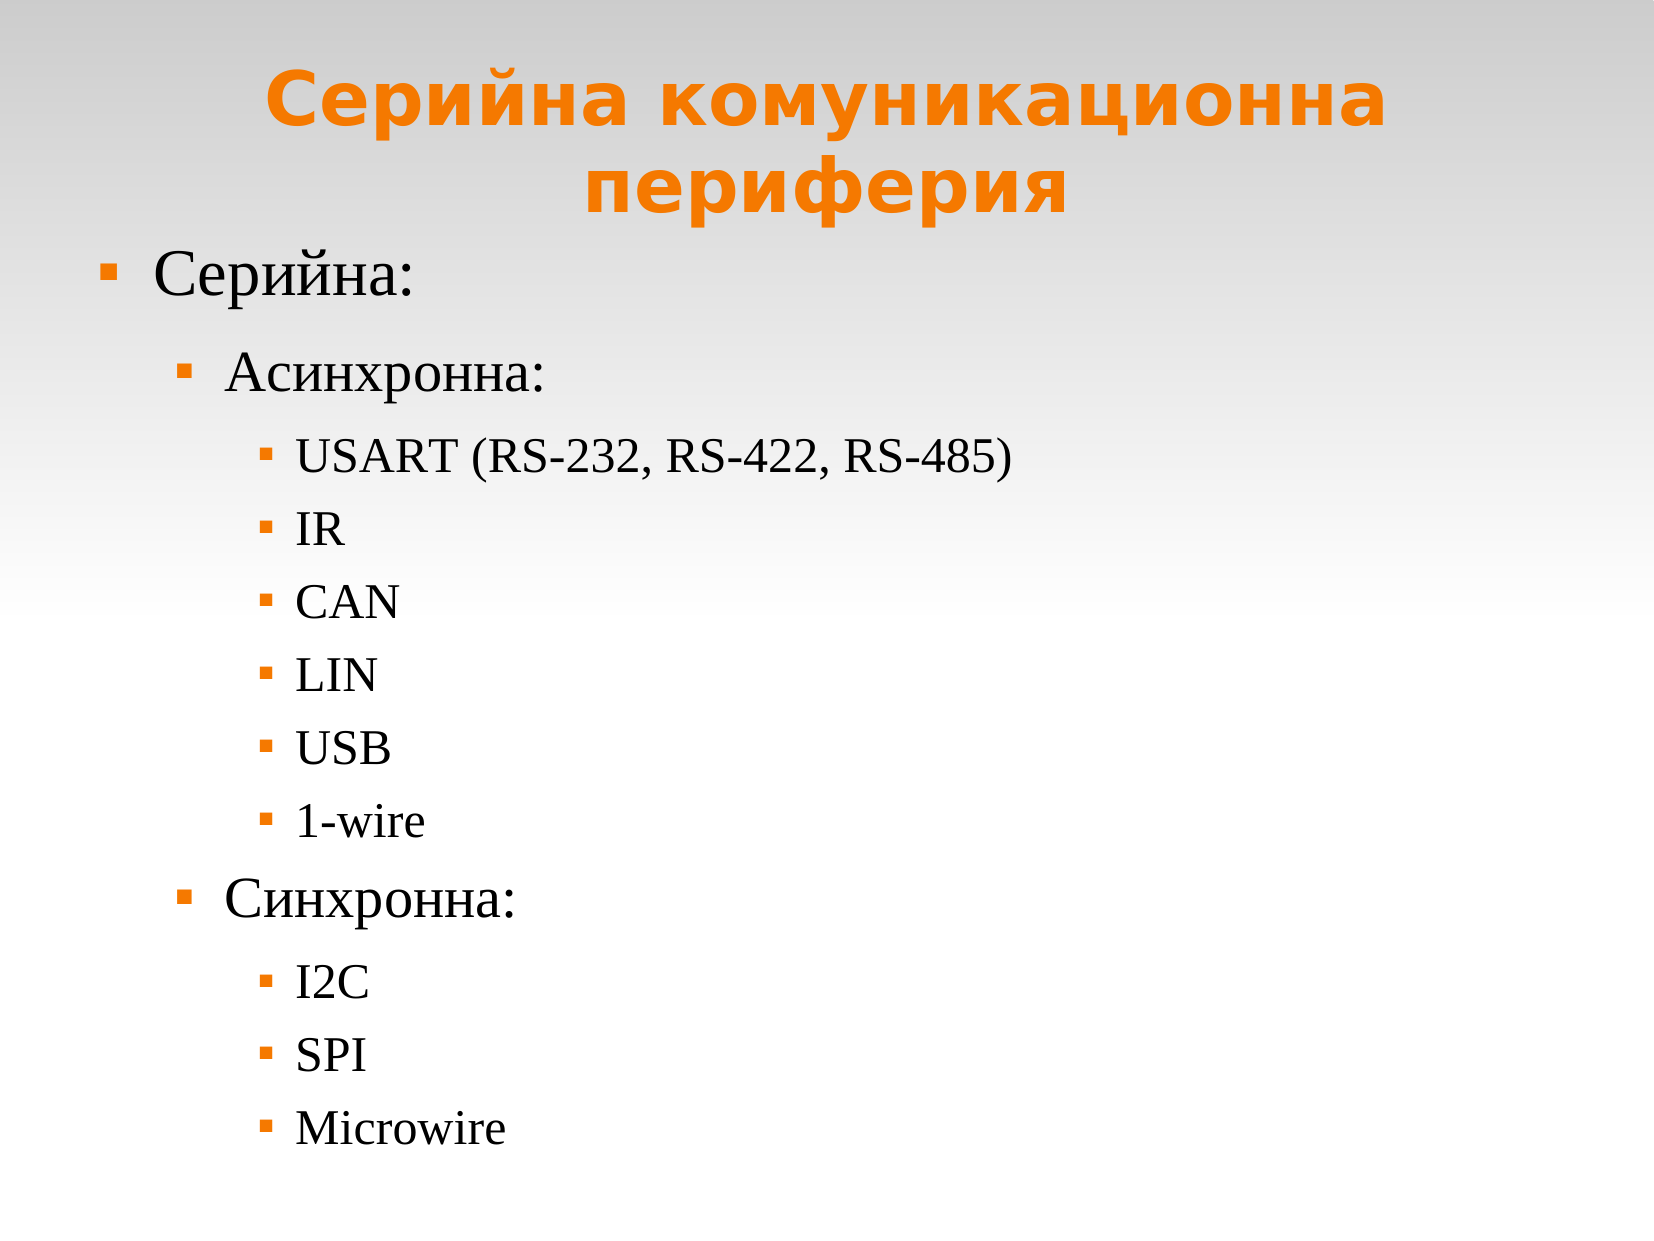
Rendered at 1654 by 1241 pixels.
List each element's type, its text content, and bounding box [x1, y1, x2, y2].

list Серийна: Асинхронна: USART (RS-232, RS-422, RS-485) IR CAN LIN USB 1-wire Синхронна: I2C SPI Microwire [82, 236, 1571, 1221]
title Серийна комуникационна периферия [82, 49, 1571, 236]
